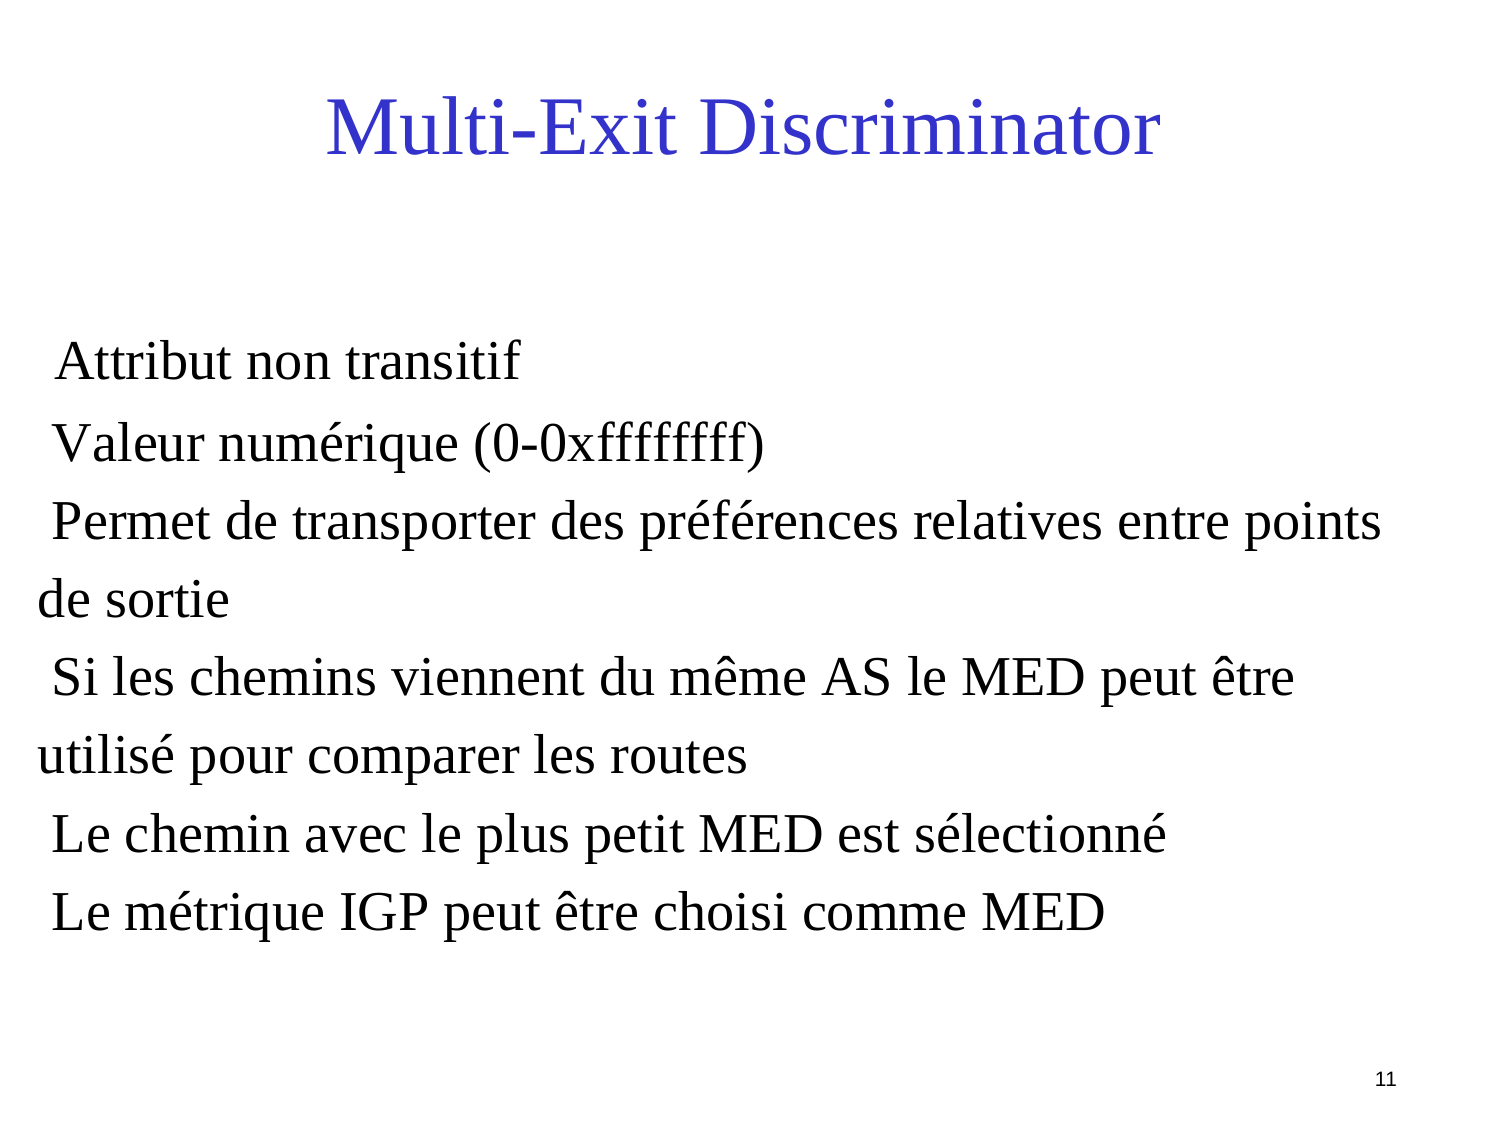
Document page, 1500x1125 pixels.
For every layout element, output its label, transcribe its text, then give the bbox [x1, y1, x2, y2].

text_box Multi-Exit Discriminator [118, 36, 1370, 224]
text_box Attribut non transitif Valeur numérique (0-0xffffffff)‏ Permet de transporter des préférences relatives entre points de sortie Si les chemins viennent du même AS le MED peut être utilisé pour comparer les routes Le chemin avec le plus petit MED est sélectionné Le métrique IGP peut être choisi comme MED [0, 237, 1423, 1027]
